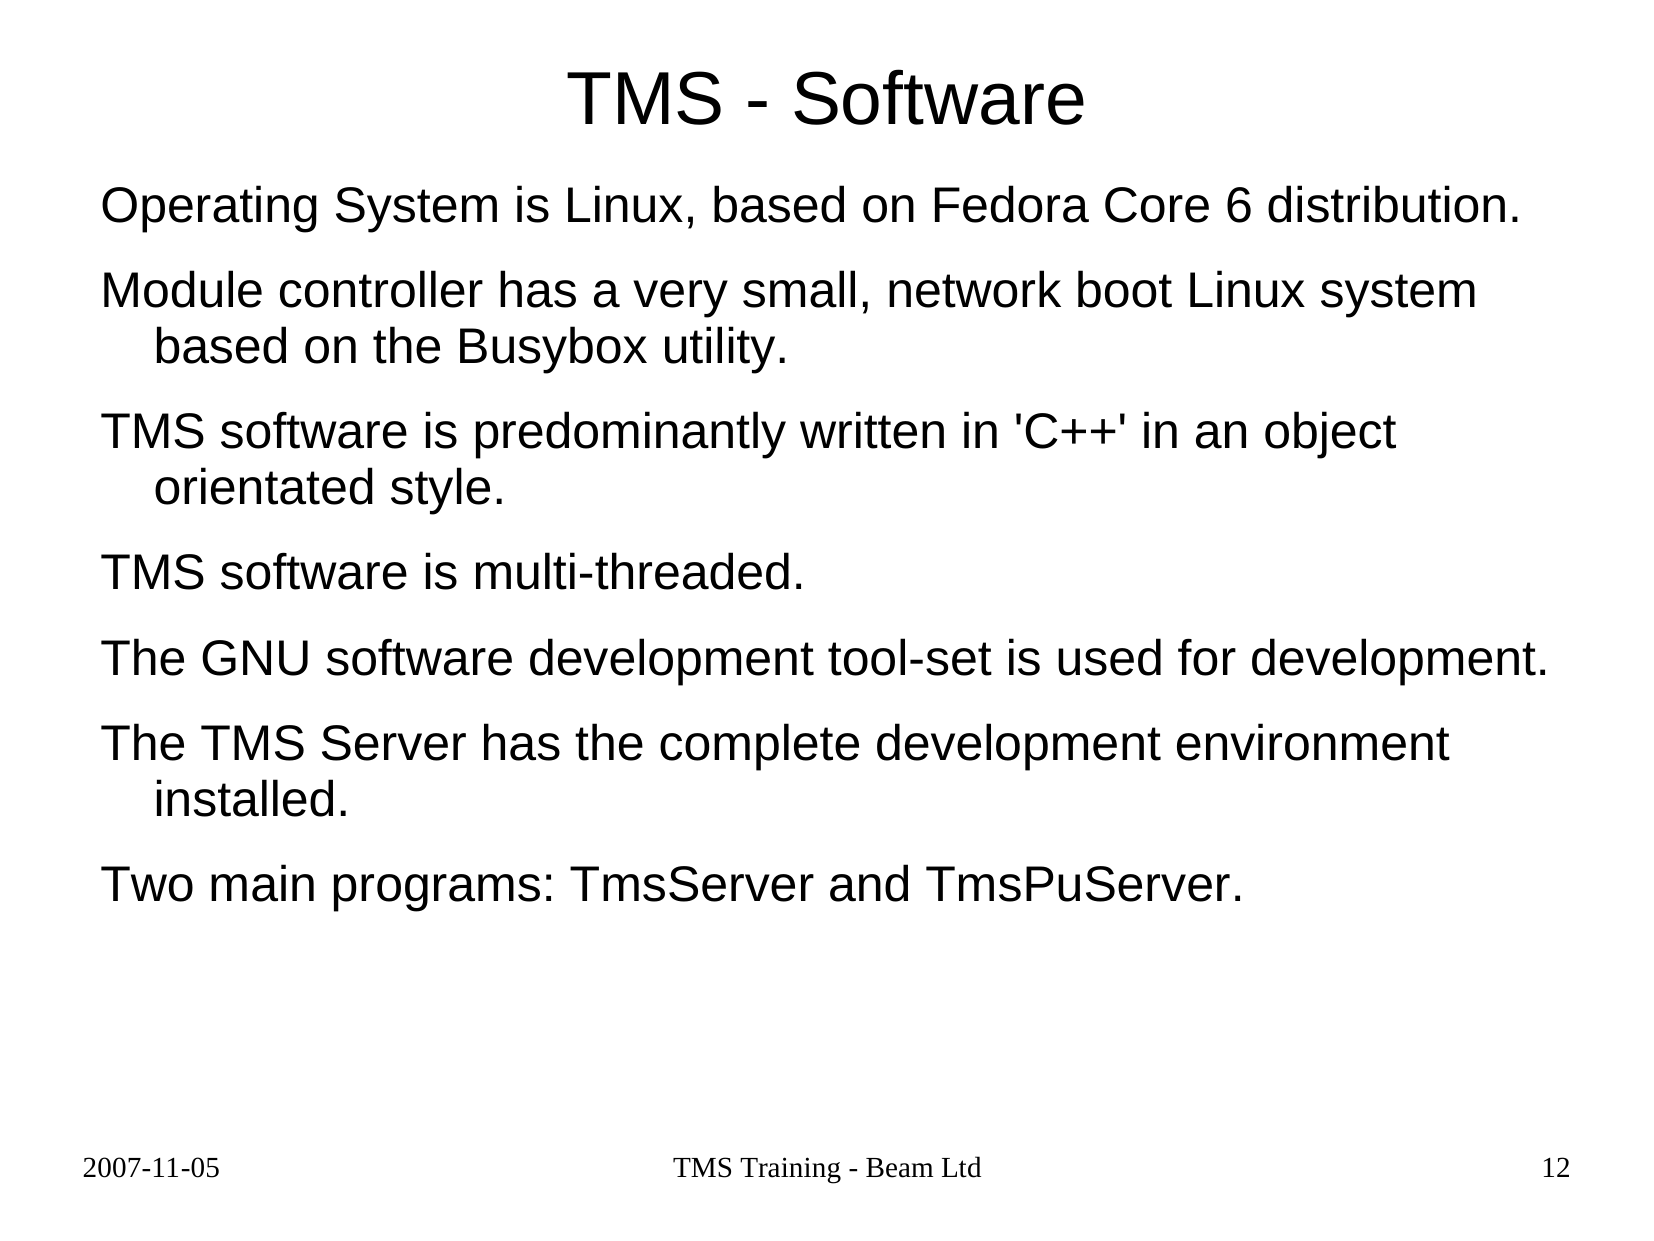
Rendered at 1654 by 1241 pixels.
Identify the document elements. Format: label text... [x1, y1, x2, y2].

title TMS - Software [82, 49, 1571, 148]
list Operating System is Linux, based on Fedora Core 6 distribution. Module controller has a very small, network boot Linux system based on the Busybox utility. TMS software is predominantly written in 'C++' in an object orientated style. TMS software is multi-threaded. The GNU software development tool-set is used for development. The TMS Server has the complete development environment installed. Two main programs: TmsServer and TmsPuServer. [82, 177, 1571, 1108]
